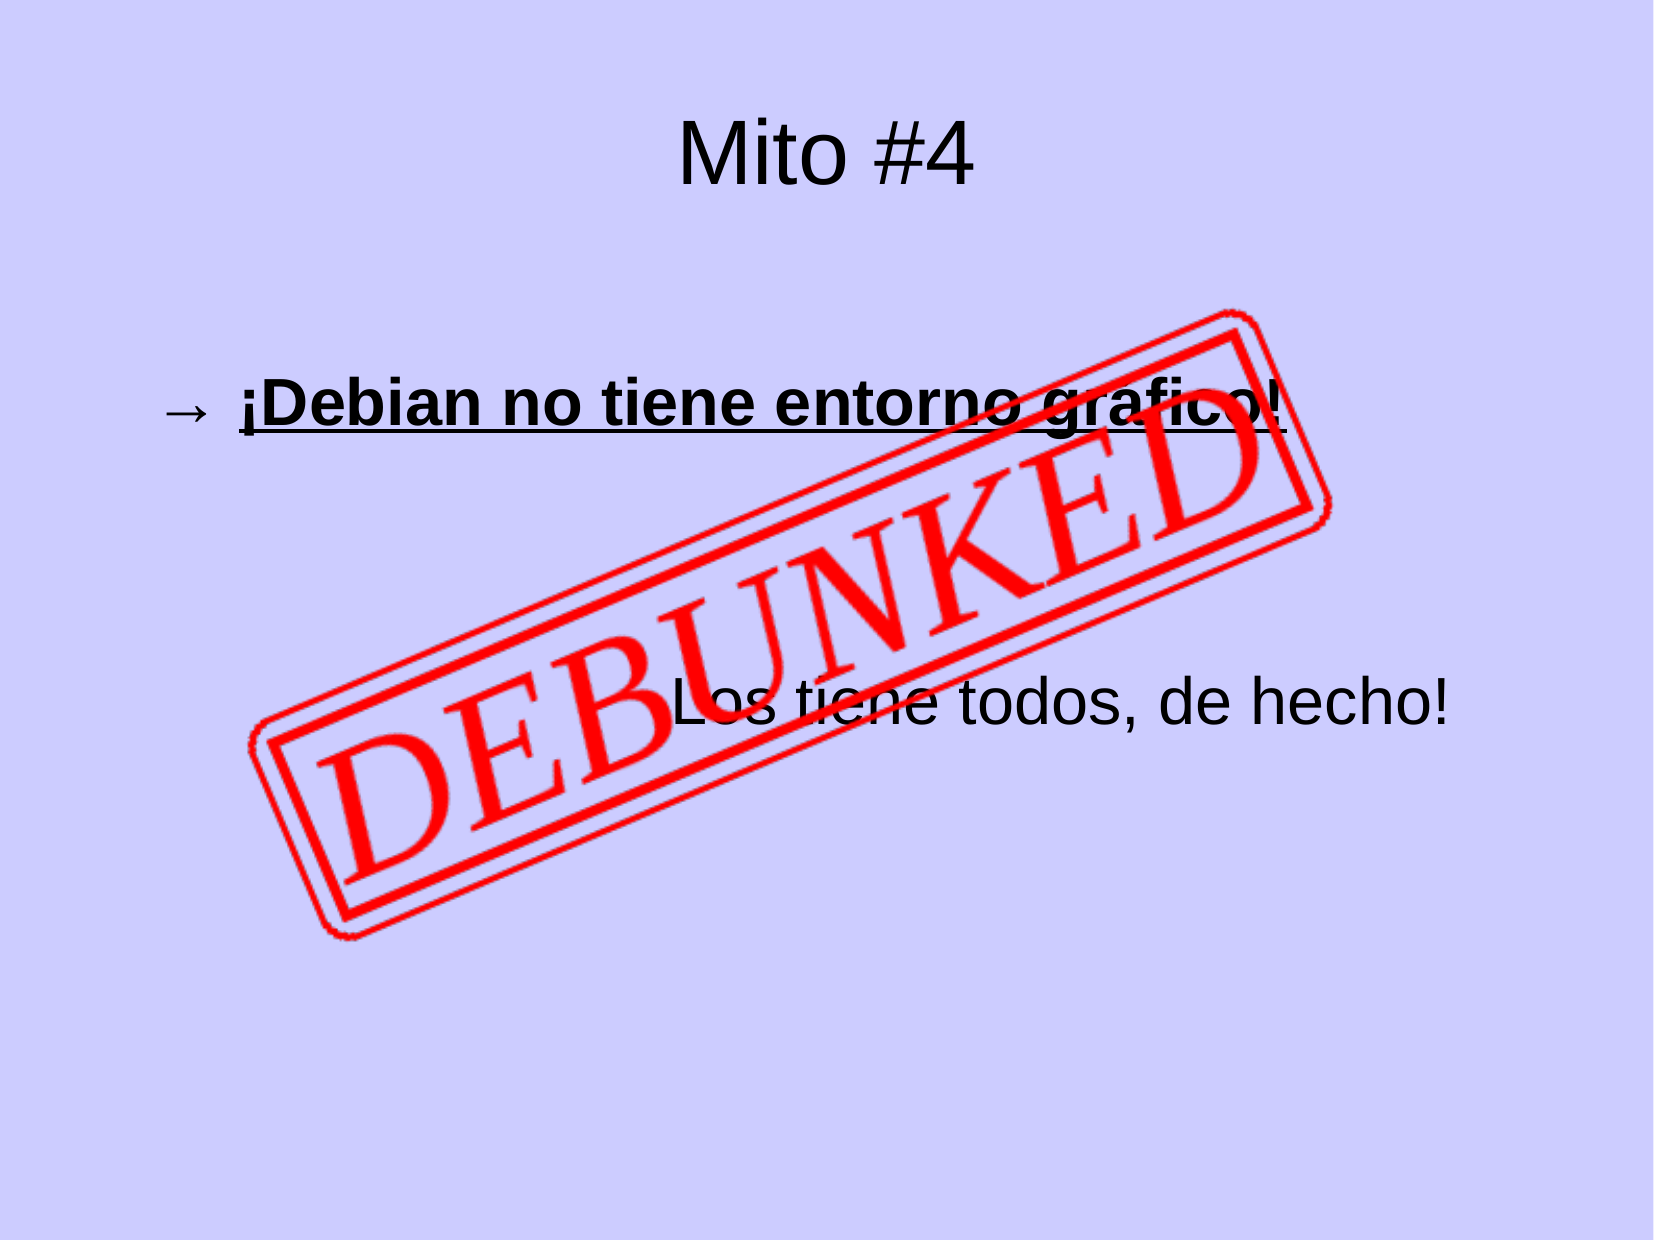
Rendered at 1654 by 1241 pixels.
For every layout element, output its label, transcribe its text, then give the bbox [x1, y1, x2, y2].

title Mito #4 [82, 49, 1571, 257]
list → ¡Debian no tiene entorno gráfico! Los tiene todos, de hecho! [82, 290, 1571, 1010]
picture [213, 293, 1345, 952]
